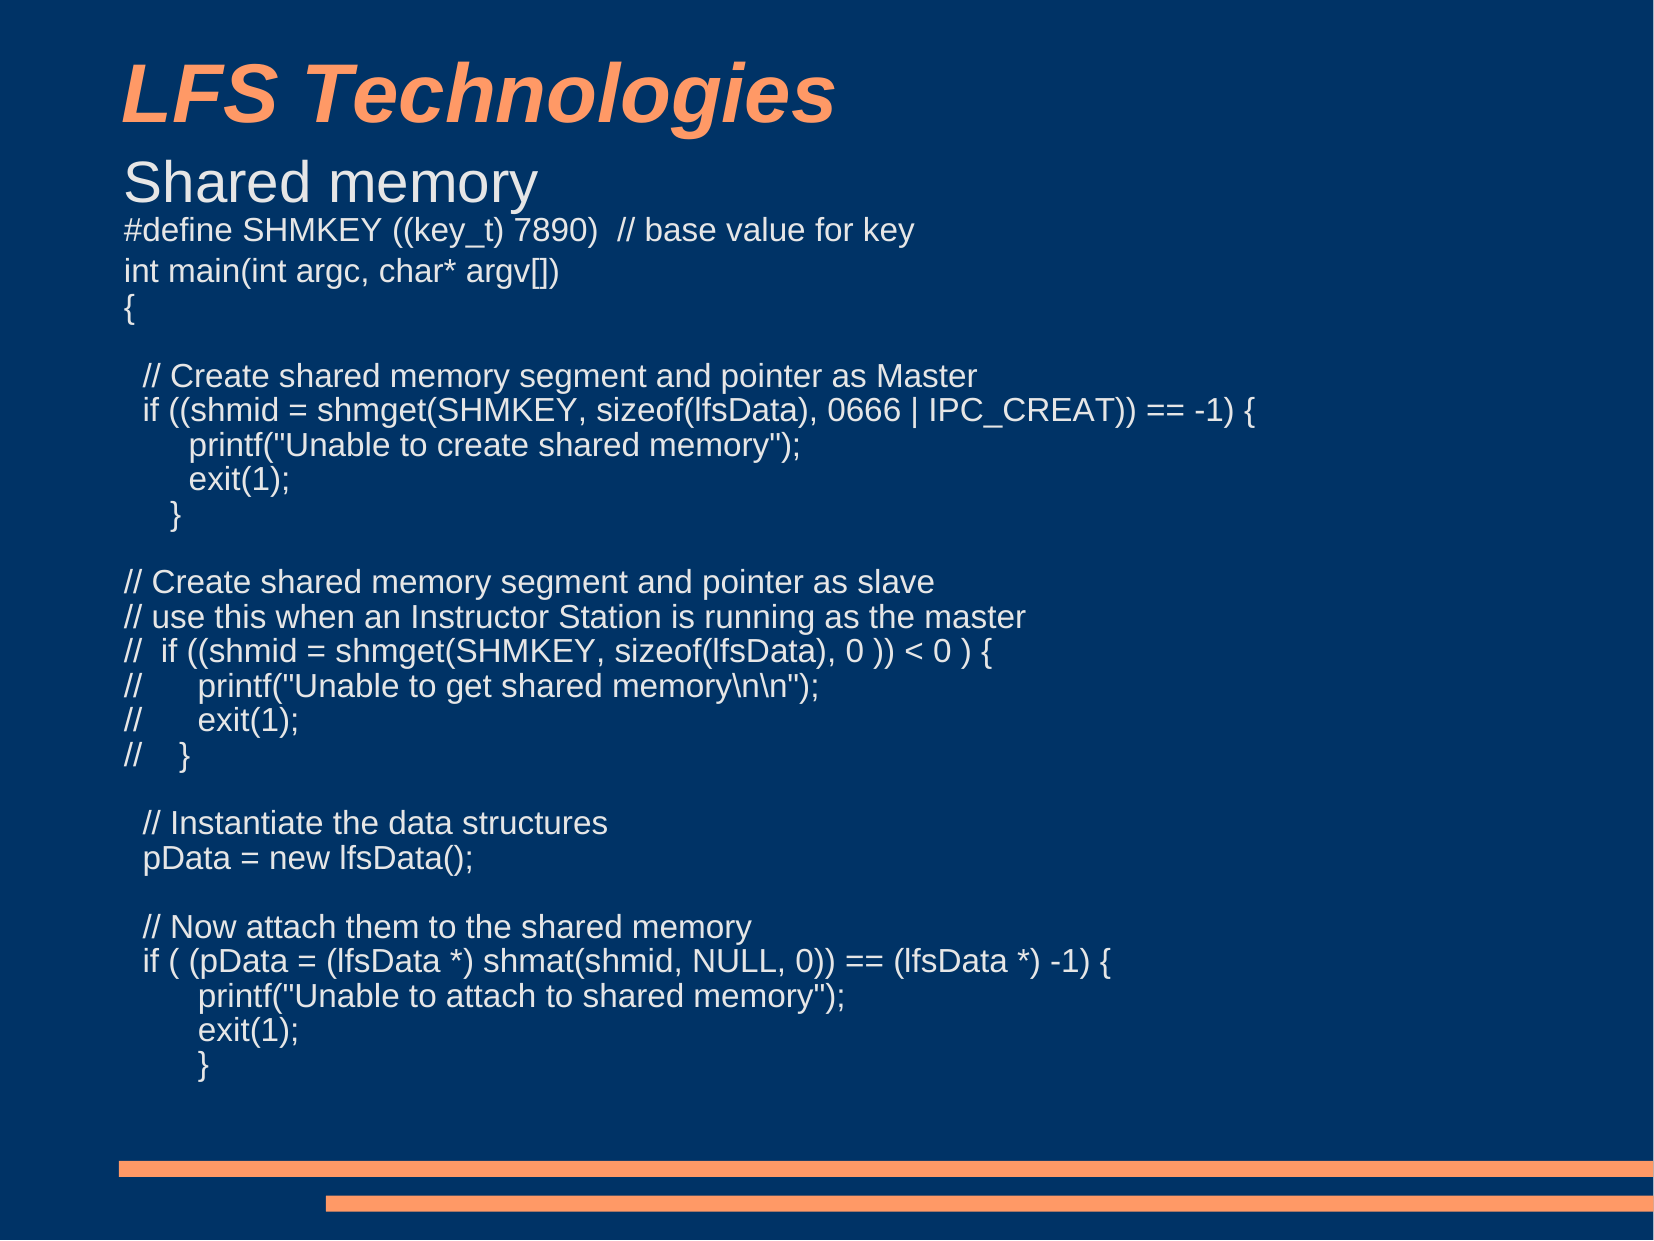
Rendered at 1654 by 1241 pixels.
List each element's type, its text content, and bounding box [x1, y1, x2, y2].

title LFS Technologies [121, 0, 1534, 149]
list Shared memory #define SHMKEY ((key_t) 7890) // base value for key int main(int argc, char* argv[])‏ { // Create shared memory segment and pointer as Master if ((shmid = shmget(SHMKEY, sizeof(lfsData), 0666 | IPC_CREAT)) == -1) { printf("Unable to create shared memory"); exit(1); } // Create shared memory segment and pointer as slave // use this when an Instructor Station is running as the master // if ((shmid = shmget(SHMKEY, sizeof(lfsData), 0 )) < 0 ) { // printf("Unable to get shared memory\n\n"); // exit(1); // } // Instantiate the data structures pData = new lfsData(); // Now attach them to the shared memory if ( (pData = (lfsData *) shmat(shmid, NULL, 0)) == (lfsData *) -1) { printf("Unable to attach to shared memory"); exit(1); } [112, 149, 1561, 1241]
